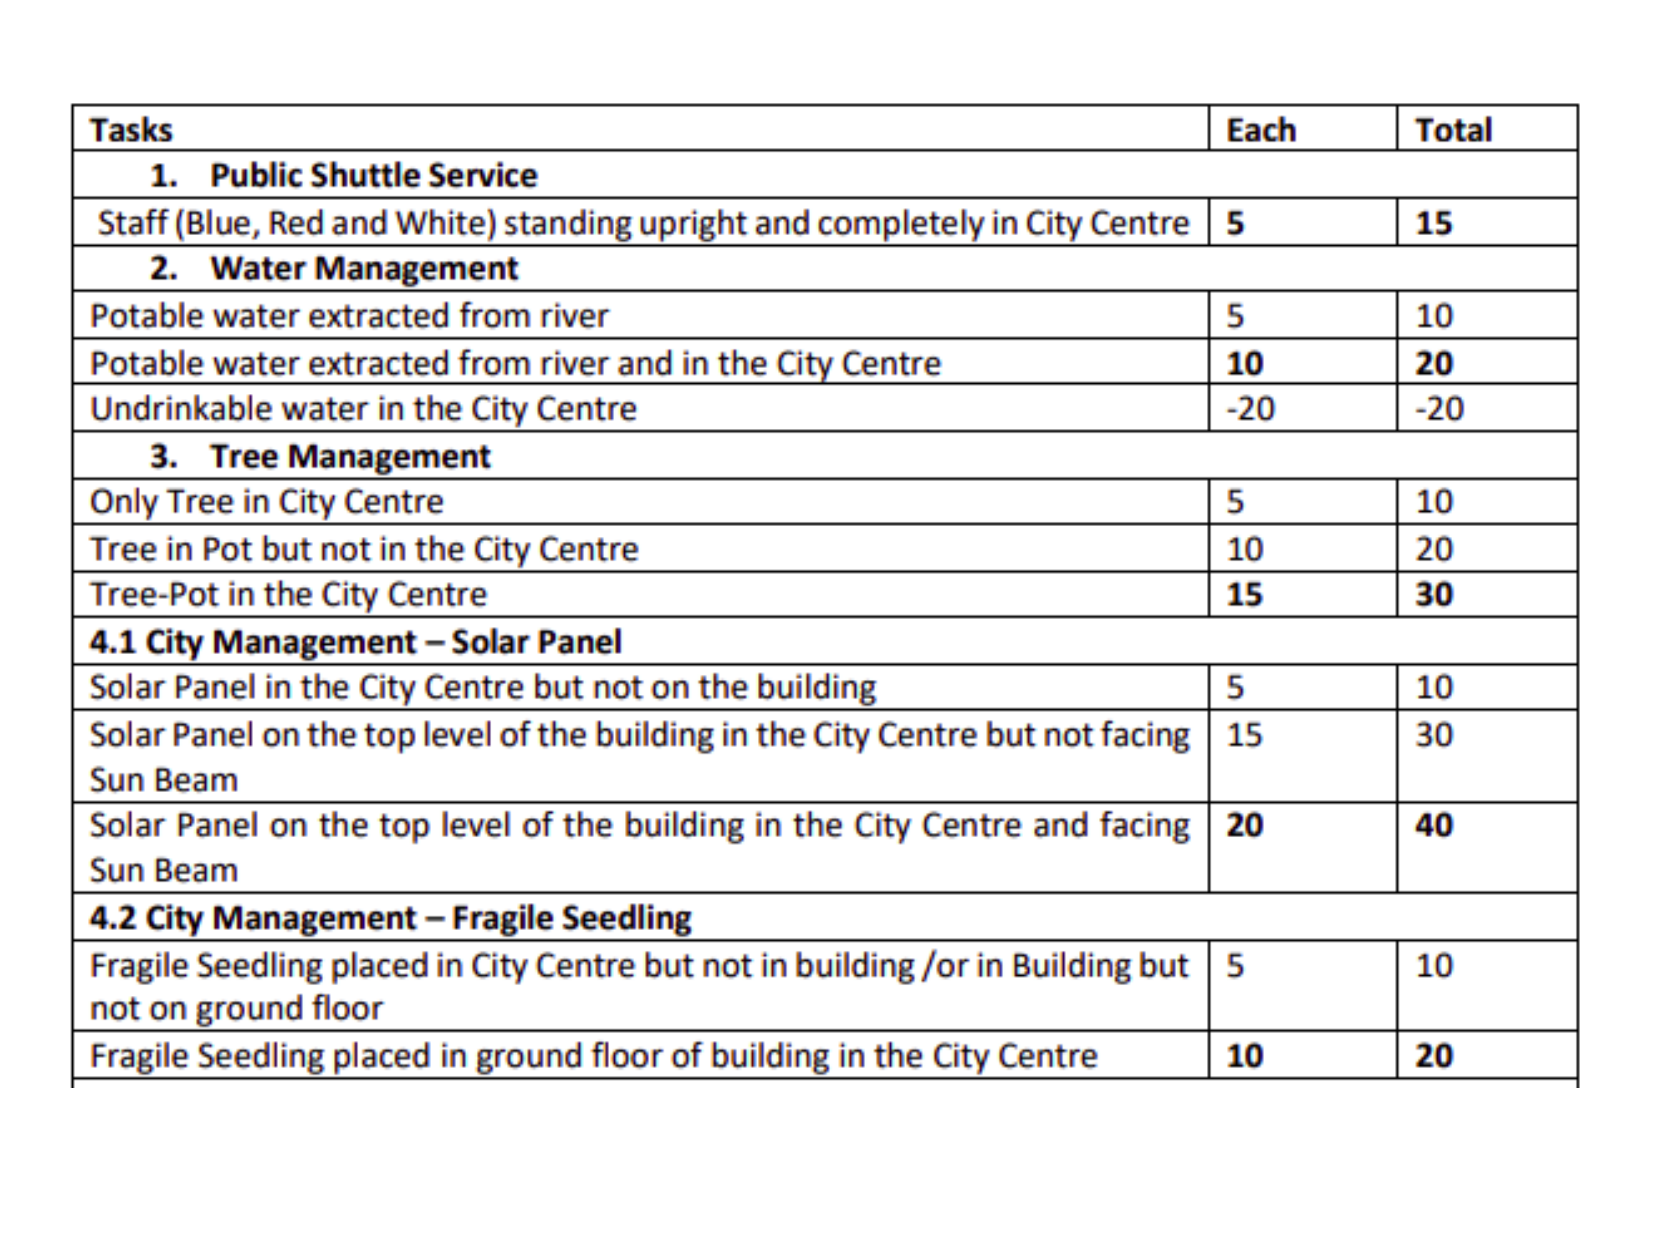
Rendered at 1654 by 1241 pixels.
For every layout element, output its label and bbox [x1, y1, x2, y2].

picture [57, 92, 1595, 1088]
